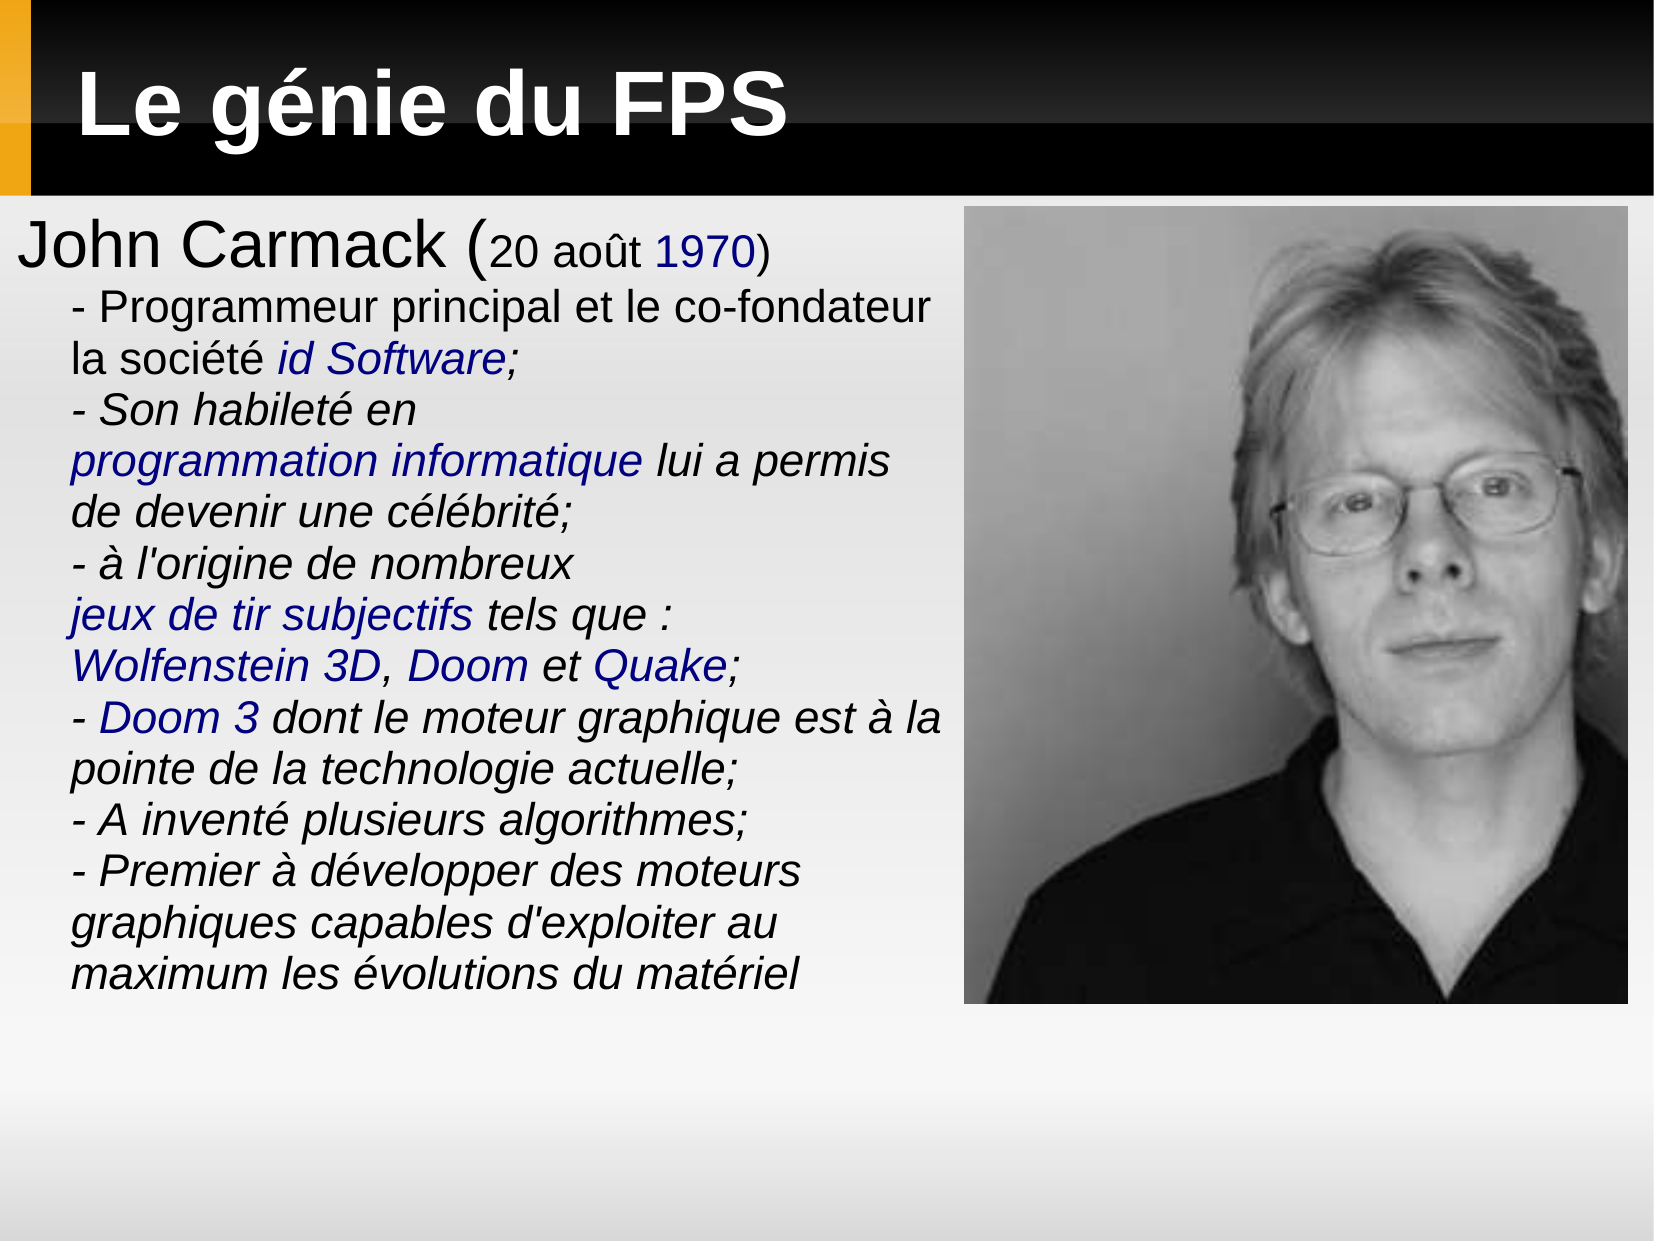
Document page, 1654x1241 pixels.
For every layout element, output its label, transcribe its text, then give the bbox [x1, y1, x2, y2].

list John Carmack (20 août 1970) - Programmeur principal et le co-fondateur la société id Software; - Son habileté en programmation informatique lui a permis de devenir une célébrité; - à l'origine de nombreux jeux de tir subjectifs tels que : Wolfenstein 3D, Doom et Quake; - Doom 3 dont le moteur graphique est à la pointe de la technologie actuelle; - A inventé plusieurs algorithmes; - Premier à développer des moteurs graphiques capables d'exploiter au maximum les évolutions du matériel [0, 206, 945, 1241]
title Le génie du FPS [76, 7, 1565, 200]
picture [0, 0, 1654, 1241]
